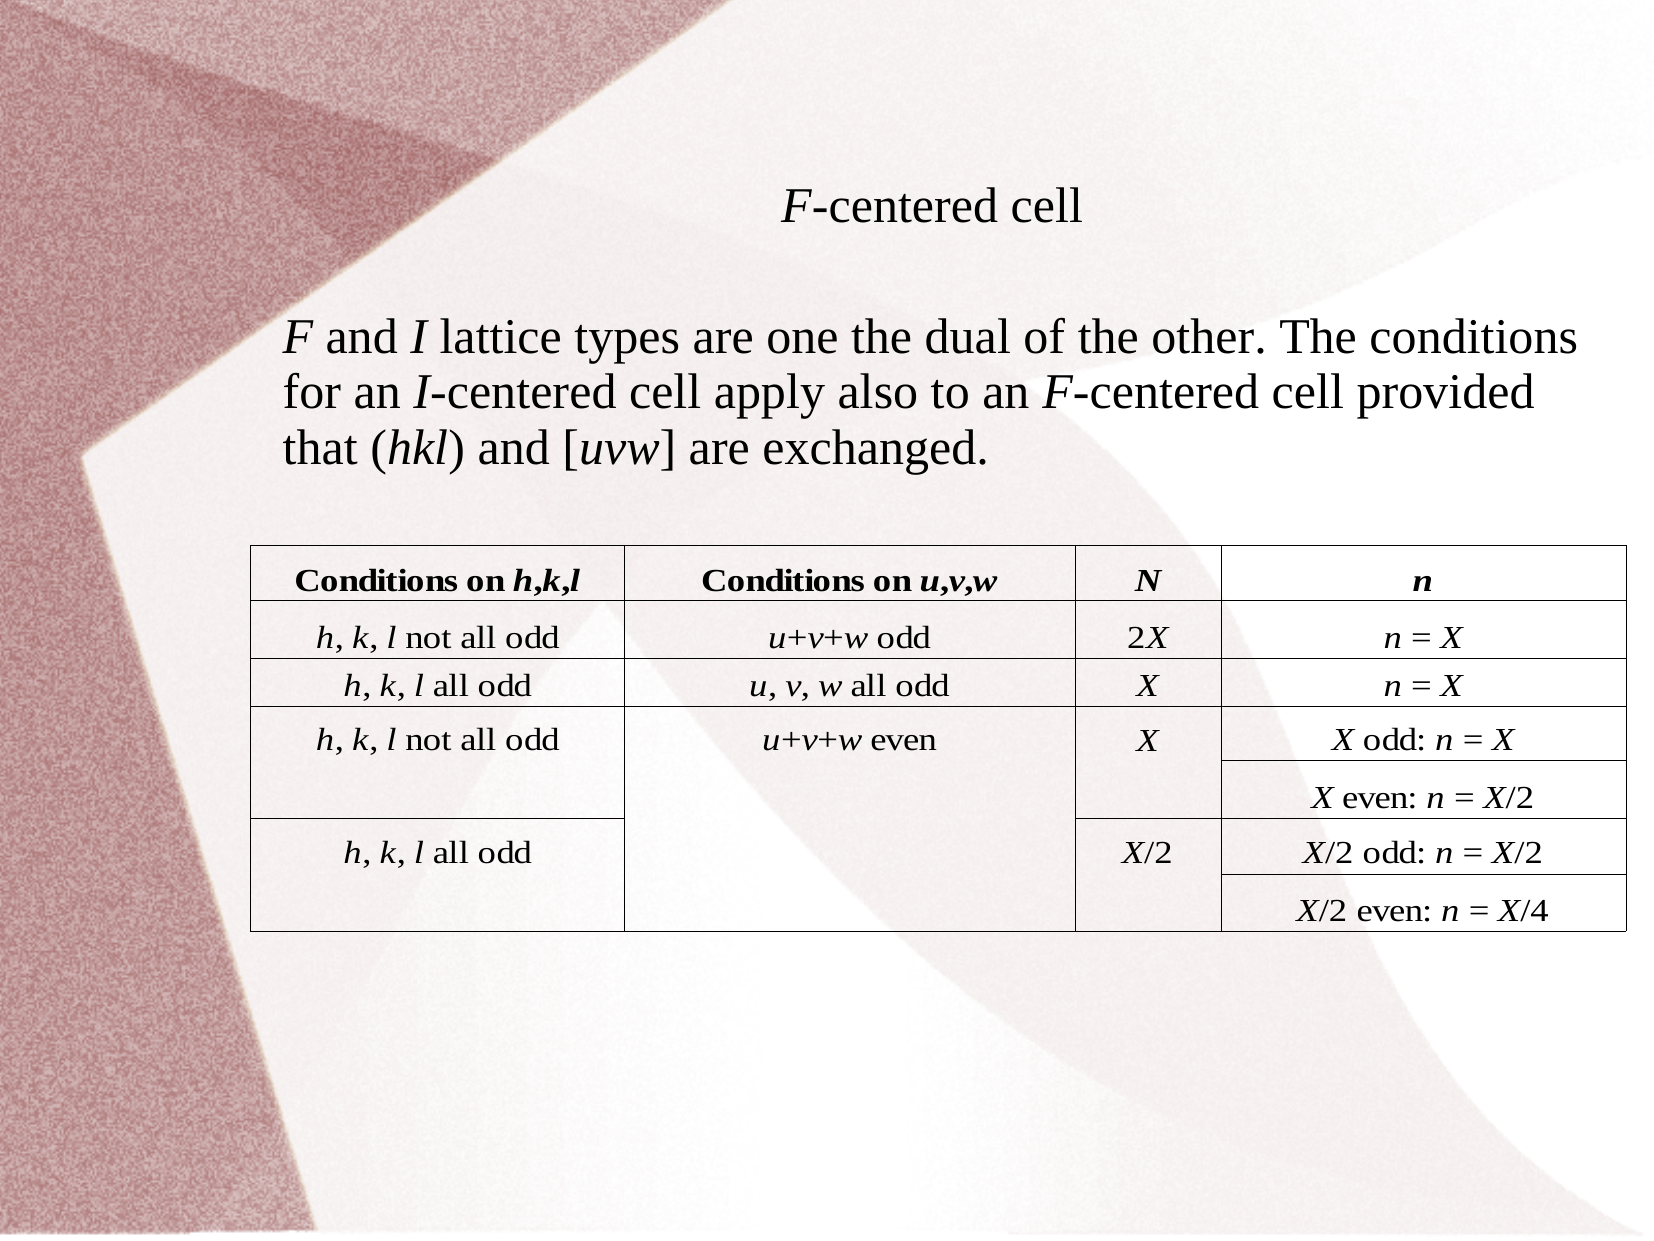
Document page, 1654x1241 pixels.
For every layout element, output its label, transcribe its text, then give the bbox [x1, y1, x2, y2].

text_box F and I lattice types are one the dual of the other. The conditions for an I-centered cell apply also to an F-centered cell provided that (hkl) and [uvw] are exchanged. [282, 309, 1613, 479]
picture [0, 0, 1654, 1241]
chart [248, 543, 1628, 933]
text_box F-centered cell [781, 178, 1084, 235]
